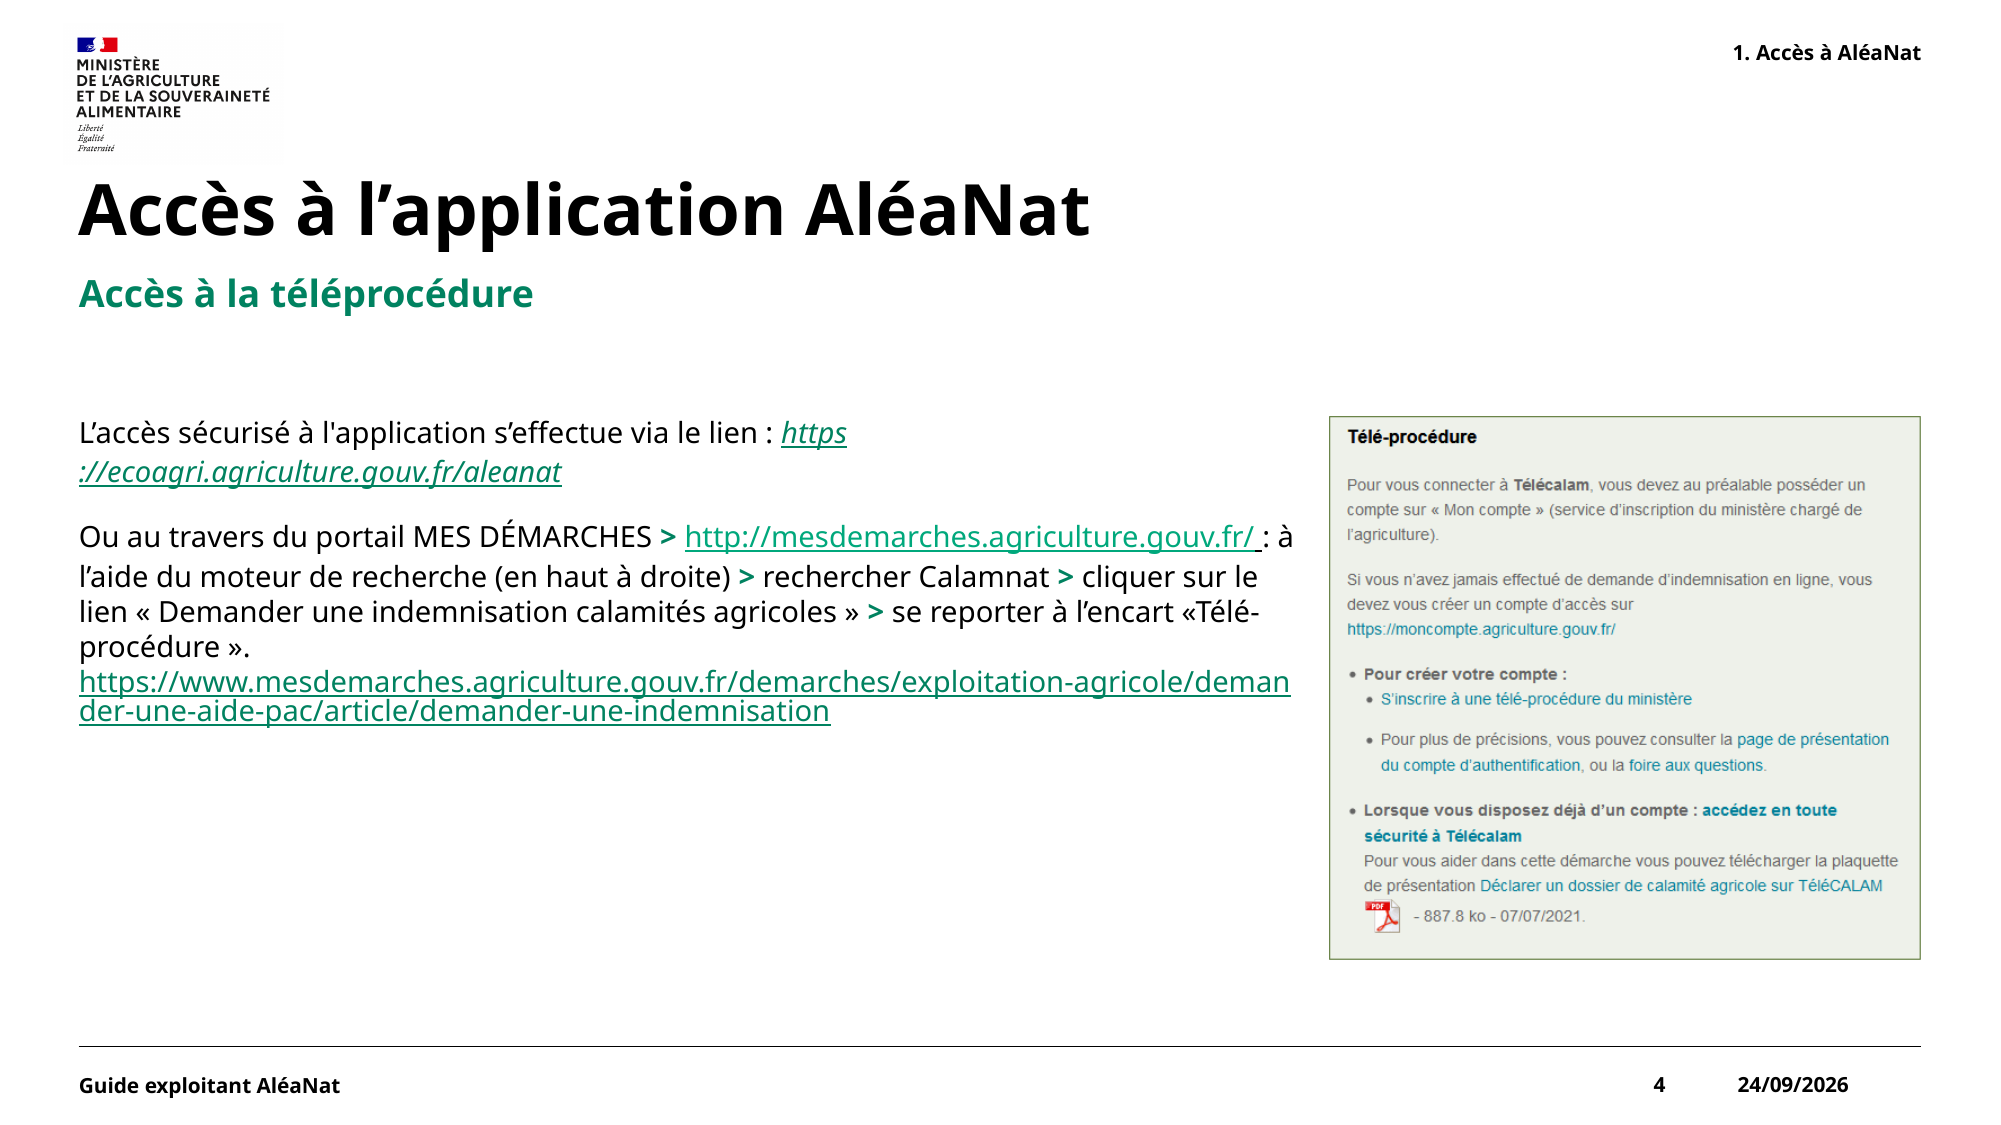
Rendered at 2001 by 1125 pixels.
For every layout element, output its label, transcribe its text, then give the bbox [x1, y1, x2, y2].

list Accès à la téléprocédure [78, 270, 1922, 344]
title Accès à l’application AléaNat [78, 165, 1922, 260]
footer Guide exploitant AléaNat [78, 1046, 1371, 1125]
list L’accès sécurisé à l'application s’effectue via le lien : https://ecoagri.agriculture.gouv.fr/aleanat Ou au travers du portail MES DÉMARCHES > http://mesdemarches.agriculture.gouv.fr/ : à l’aide du moteur de recherche (en haut à droite) > rechercher Calamnat > cliquer sur le lien « Demander une indemnisation calamités agricoles » > se reporter à l’encart «Télé-procédure ». https://www.mesdemarches.agriculture.gouv.fr/demarches/exploitation-agricole/demander-une-aide-pac/article/demander-une-indemnisation [78, 354, 1305, 1034]
list Accès à AléaNat [724, 39, 1922, 119]
picture [63, 23, 284, 165]
picture [1328, 415, 1922, 961]
